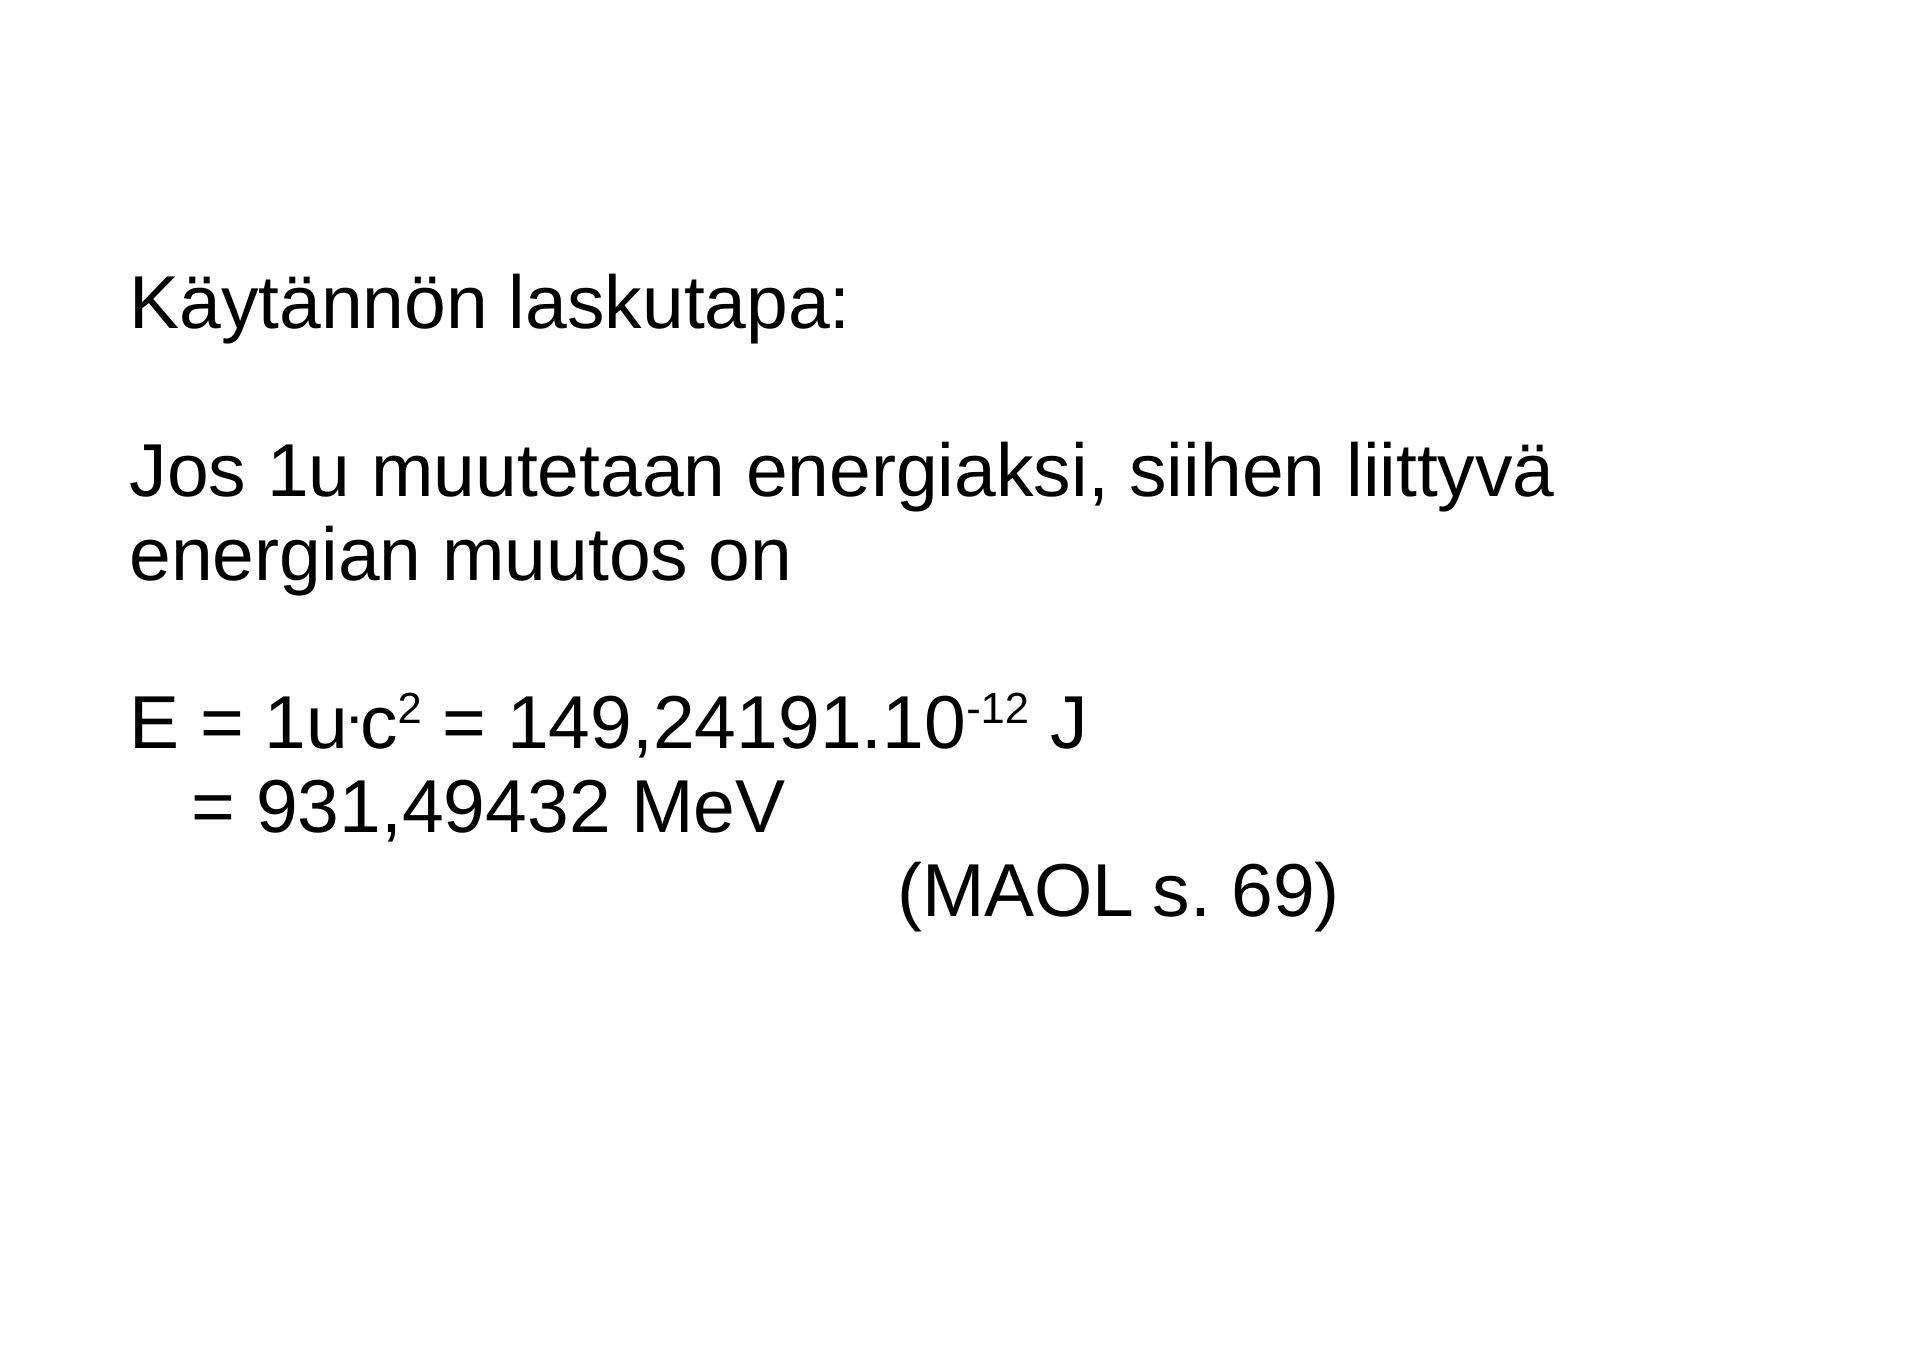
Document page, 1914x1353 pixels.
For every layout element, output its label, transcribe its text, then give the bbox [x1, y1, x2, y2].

text_box Käytännön laskutapa: Jos 1u muutetaan energiaksi, siihen liittyvä energian muutos on E = 1u.c2 = 149,24191.10-12 J = 931,49432 MeV (MAOL s. 69) [114, 252, 1695, 1185]
